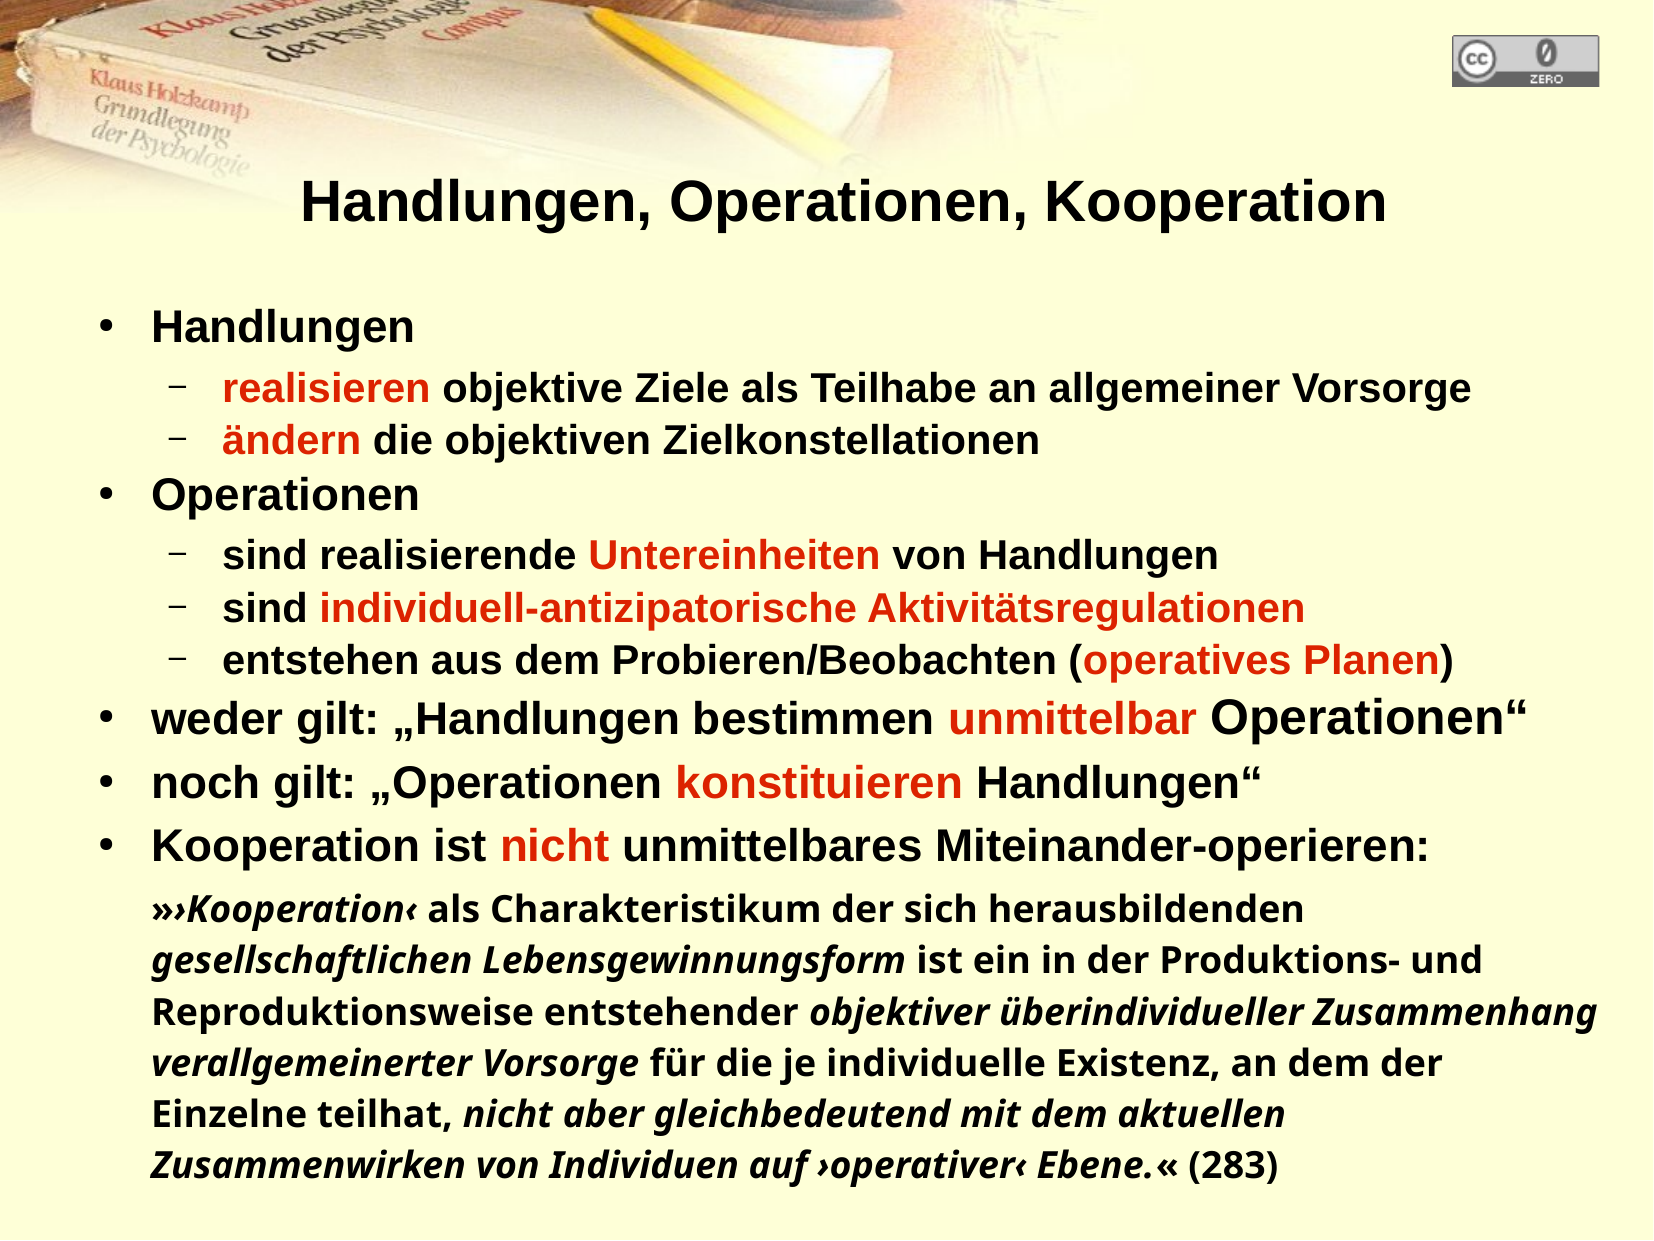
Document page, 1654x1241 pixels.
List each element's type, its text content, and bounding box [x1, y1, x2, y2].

picture [0, 0, 1156, 213]
list Handlungen realisieren objektive Ziele als Teilhabe an allgemeiner Vorsorge ändern die objektiven Zielkonstellationen Operationen sind realisierende Untereinheiten von Handlungen sind individuell-antizipatorische Aktivitätsregulationen entstehen aus dem Probieren/Beobachten (operatives Planen) weder gilt: „Handlungen bestimmen unmittelbar Operationen“ noch gilt: „Operationen konstituieren Handlungen“ Kooperation ist nicht unmittelbares Miteinander-operieren: »›Kooperation‹ als Charakteristikum der sich herausbildenden gesellschaftlichen Lebensgewinnungsform ist ein in der Produktions- und Reproduktionsweise entstehender objektiver überindividueller Zusammenhang verallgemeinerter Vorsorge für die je individuelle Existenz, an dem der Einzelne teilhat, nicht aber gleichbedeutend mit dem aktuellen Zusammenwirken von Individuen auf ›operativer‹ Ebene.« (283) [80, 301, 1607, 1229]
title Handlungen, Operationen, Kooperation [82, 124, 1607, 278]
picture [1452, 35, 1600, 87]
